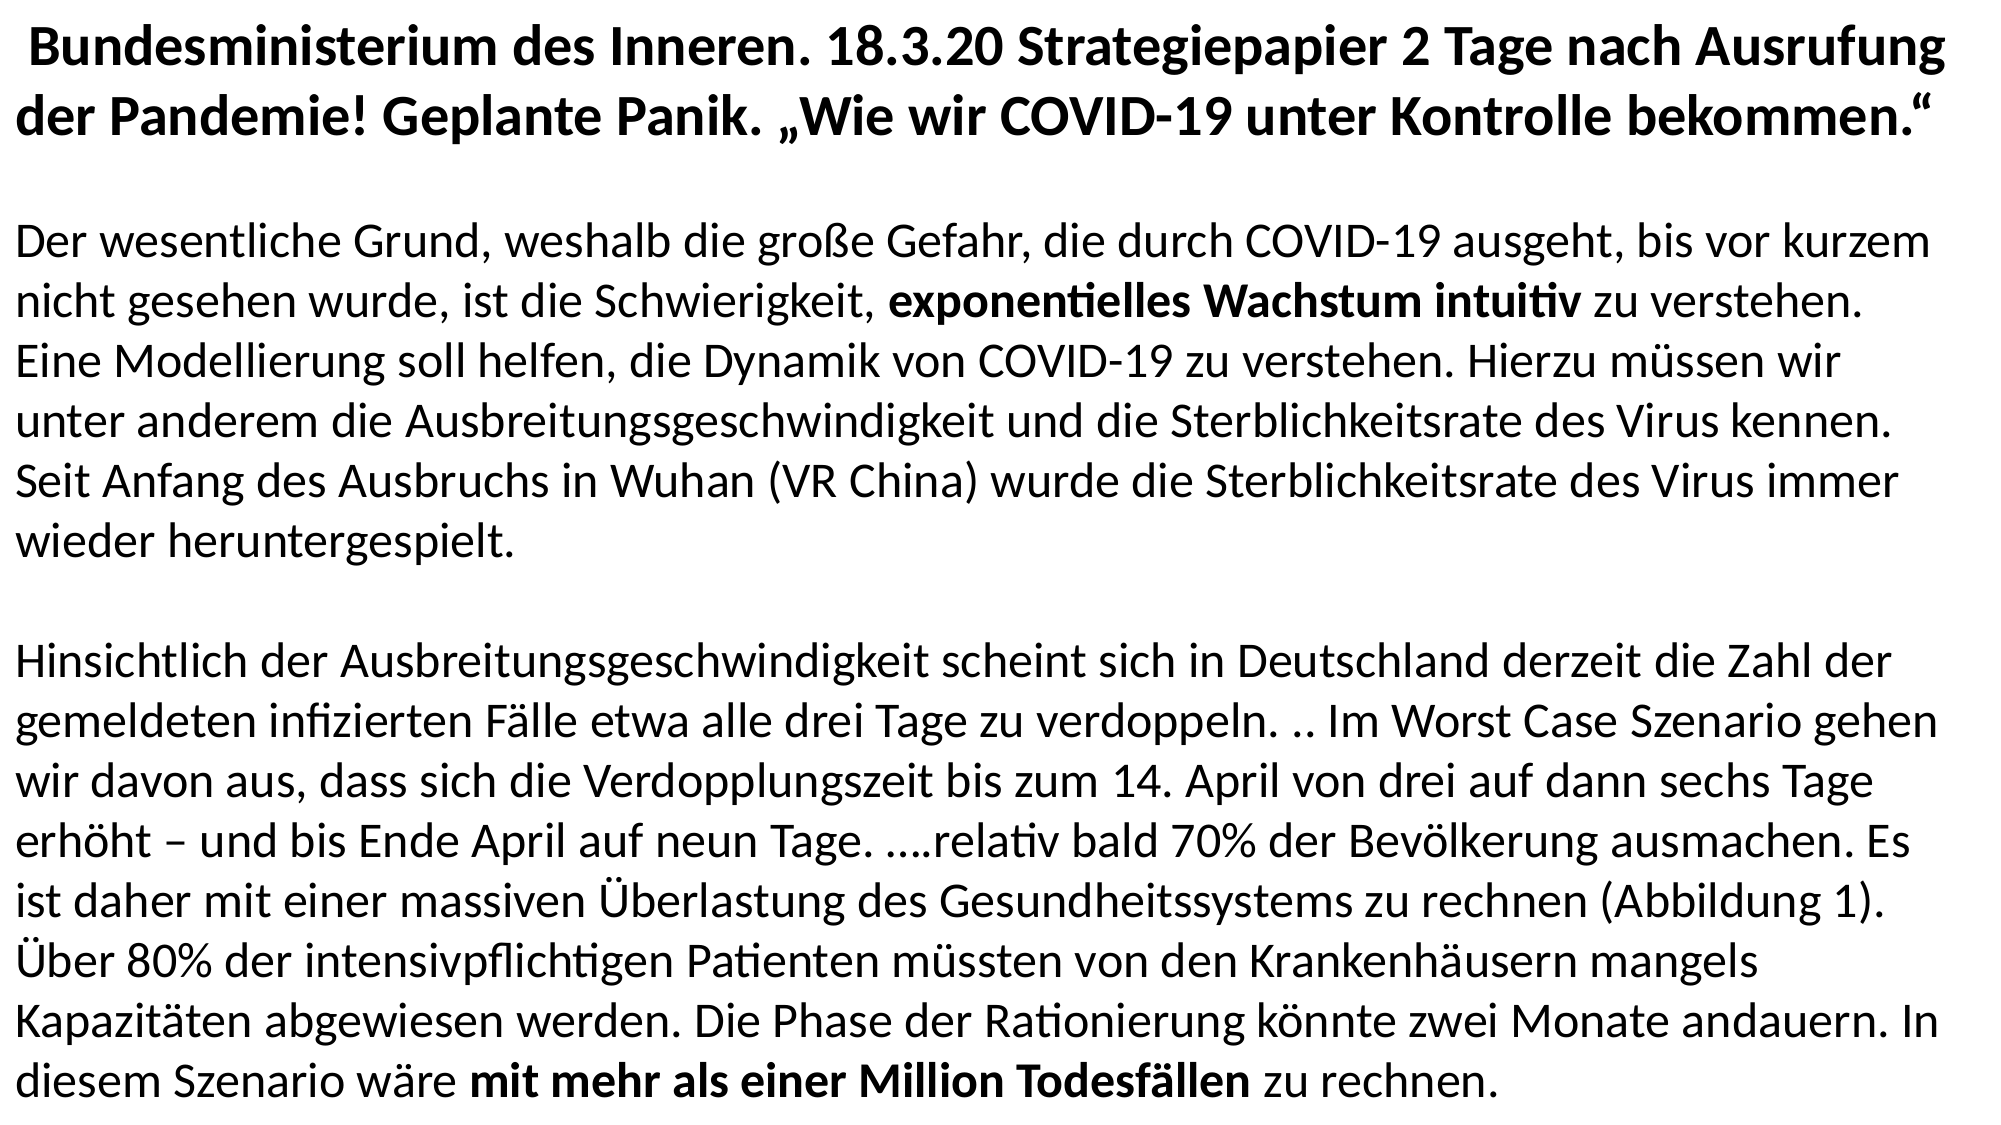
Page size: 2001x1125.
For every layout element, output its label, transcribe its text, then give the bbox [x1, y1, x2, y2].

text_box Bundesministerium des Inneren. 18.3.20 Strategiepapier 2 Tage nach Ausrufung der Pandemie! Geplante Panik. „Wie wir COVID-19 unter Kontrolle bekommen.“ Der wesentliche Grund, weshalb die große Gefahr, die durch COVID-19 ausgeht, bis vor kurzem nicht gesehen wurde, ist die Schwierigkeit, exponentielles Wachstum intuitiv zu verstehen. Eine Modellierung soll helfen, die Dynamik von COVID-19 zu verstehen. Hierzu müssen wir unter anderem die Ausbreitungsgeschwindigkeit und die Sterblichkeitsrate des Virus kennen. Seit Anfang des Ausbruchs in Wuhan (VR China) wurde die Sterblichkeitsrate des Virus immer wieder heruntergespielt. Hinsichtlich der Ausbreitungsgeschwindigkeit scheint sich in Deutschland derzeit die Zahl der gemeldeten infizierten Fälle etwa alle drei Tage zu verdoppeln. .. Im Worst Case Szenario gehen wir davon aus, dass sich die Verdopplungszeit bis zum 14. April von drei auf dann sechs Tage erhöht – und bis Ende April auf neun Tage. ….relativ bald 70% der Bevölkerung ausmachen. Es ist daher mit einer massiven Überlastung des Gesundheitssystems zu rechnen (Abbildung 1). Über 80% der intensivpflichtigen Patienten müssten von den Krankenhäusern mangels Kapazitäten abgewiesen werden. Die Phase der Rationierung könnte zwei Monate andauern. In diesem Szenario wäre mit mehr als einer Million Todesfällen zu rechnen. [0, 0, 1978, 1125]
